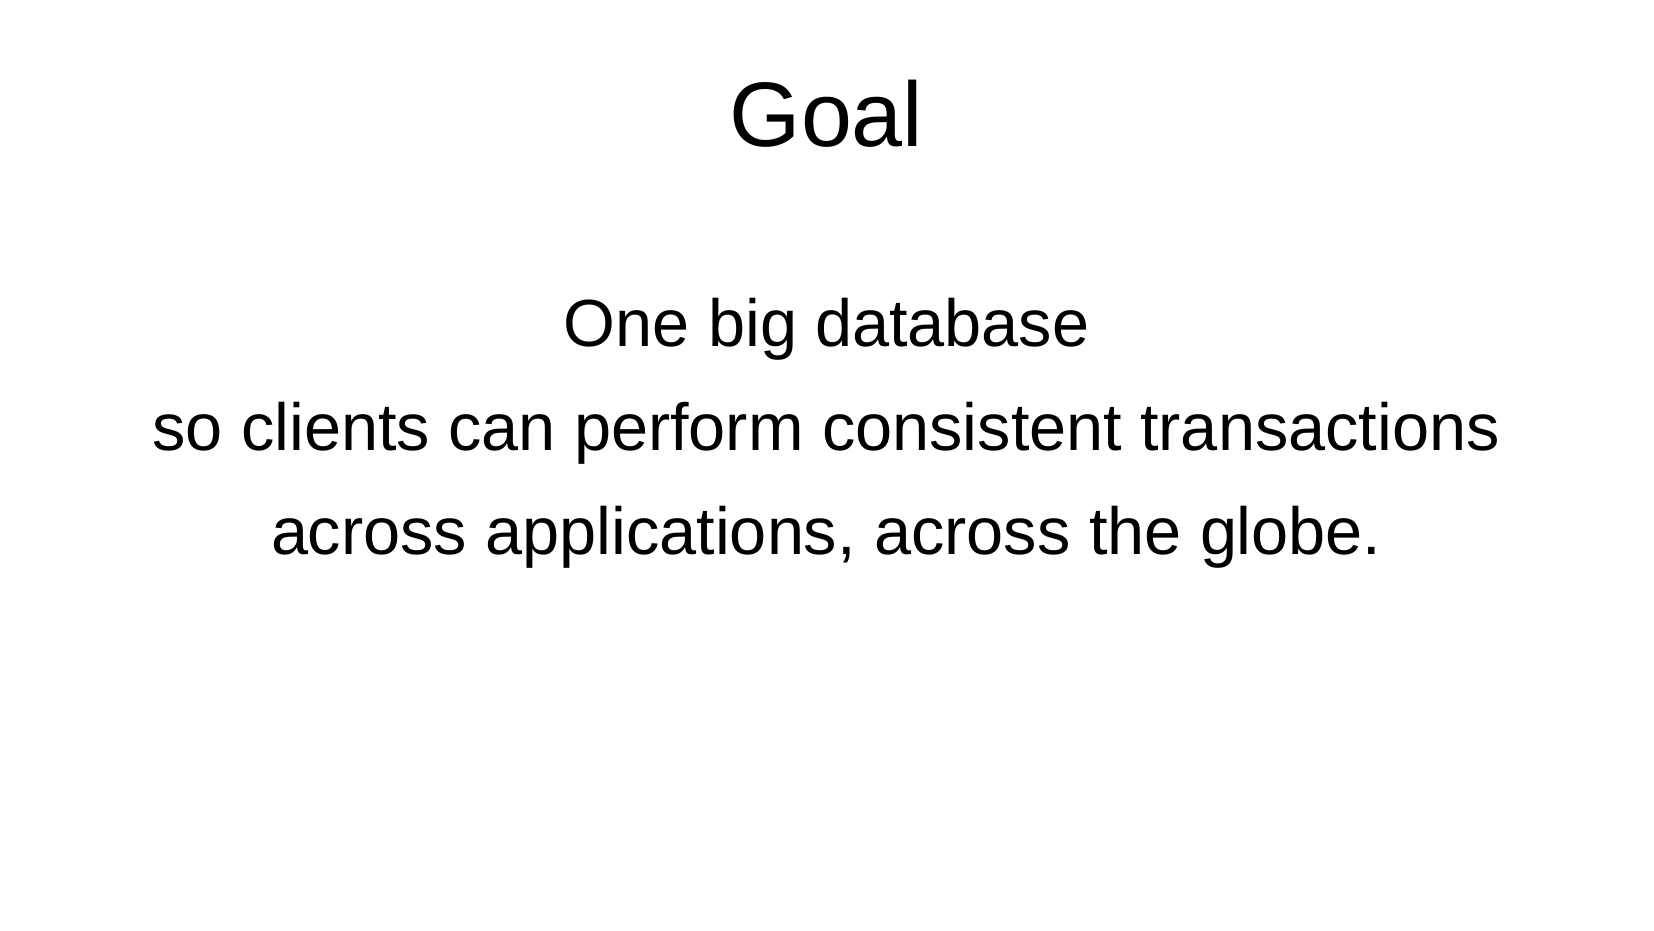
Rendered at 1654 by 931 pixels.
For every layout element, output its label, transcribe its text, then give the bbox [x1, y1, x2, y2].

list One big database so clients can perform consistent transactions across applications, across the globe. [82, 285, 1571, 826]
title Goal [82, 37, 1571, 193]
